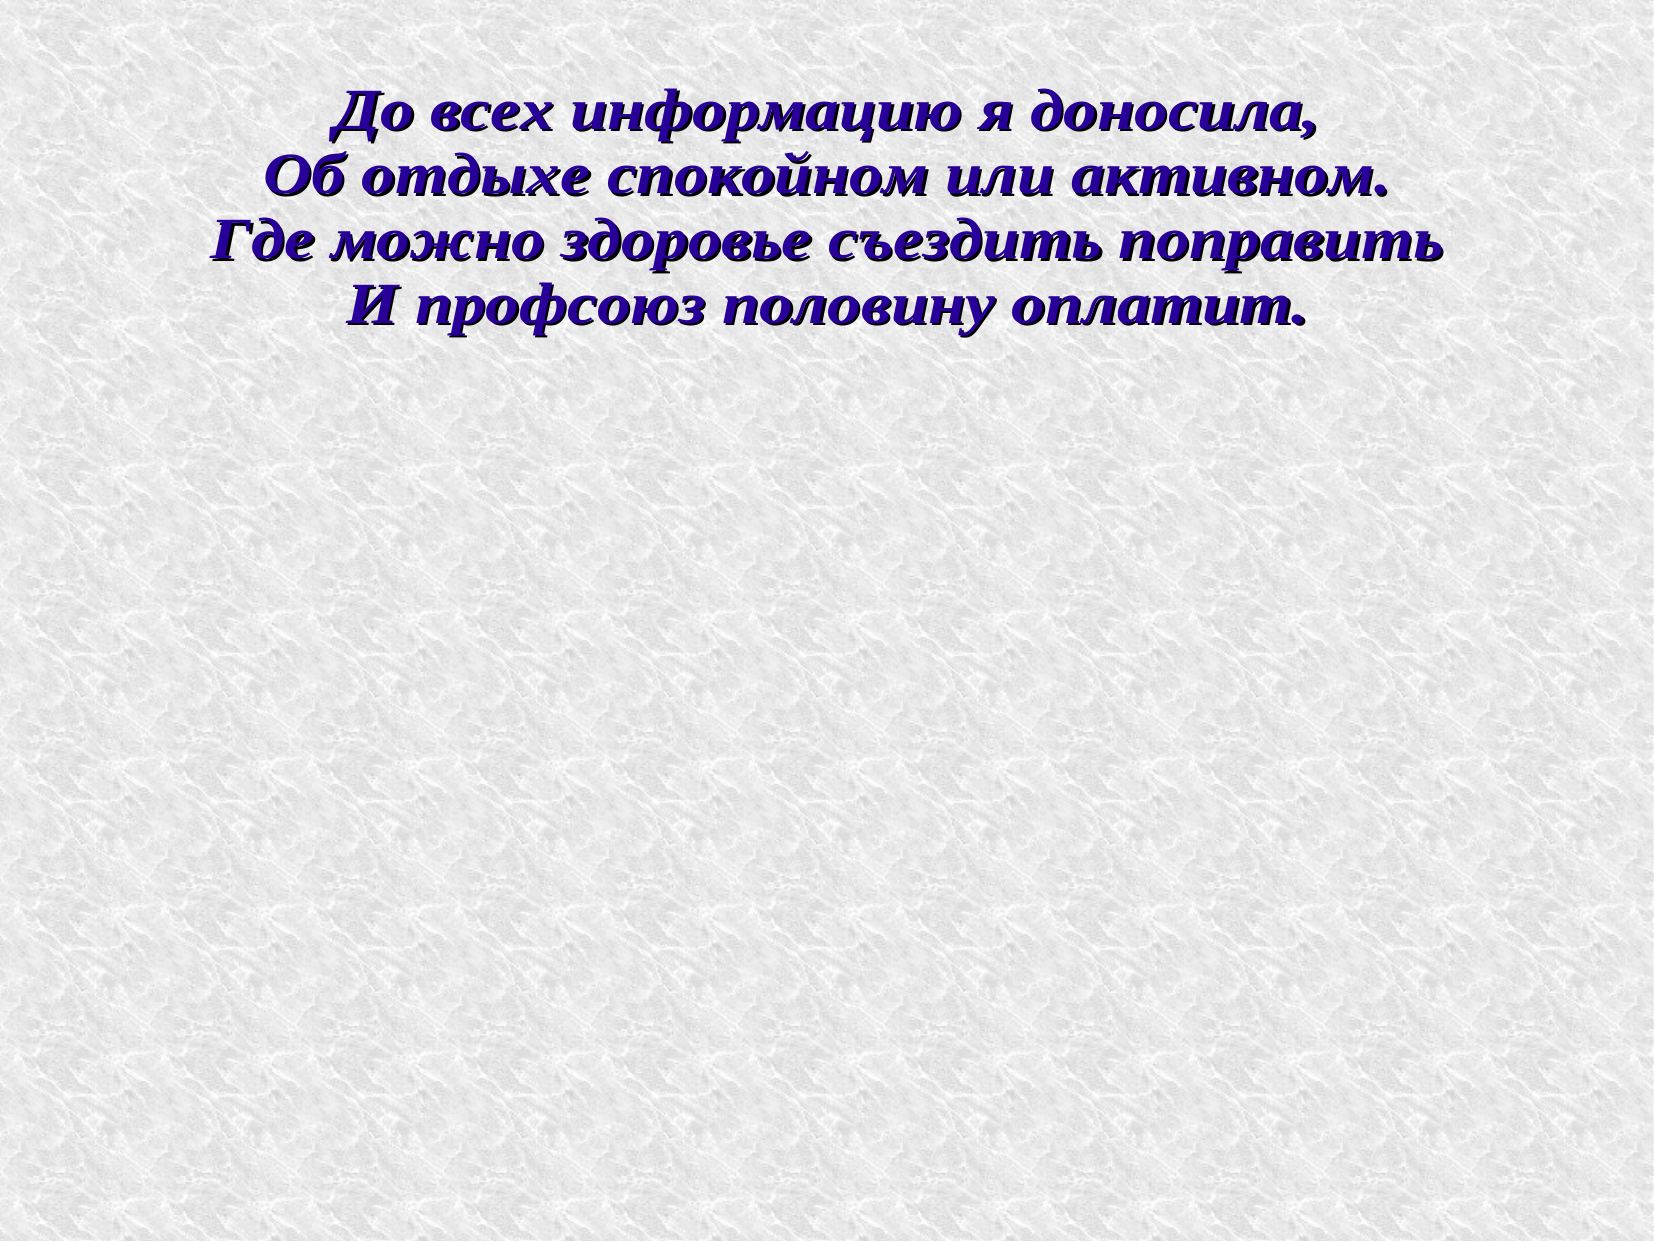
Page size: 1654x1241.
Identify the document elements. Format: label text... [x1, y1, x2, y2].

picture [0, 0, 1654, 1241]
title До всех информацию я доносила, Об отдыхе спокойном или активном. Где можно здоровье съездить поправить И профсоюз половину оплатит. [121, 76, 1534, 337]
